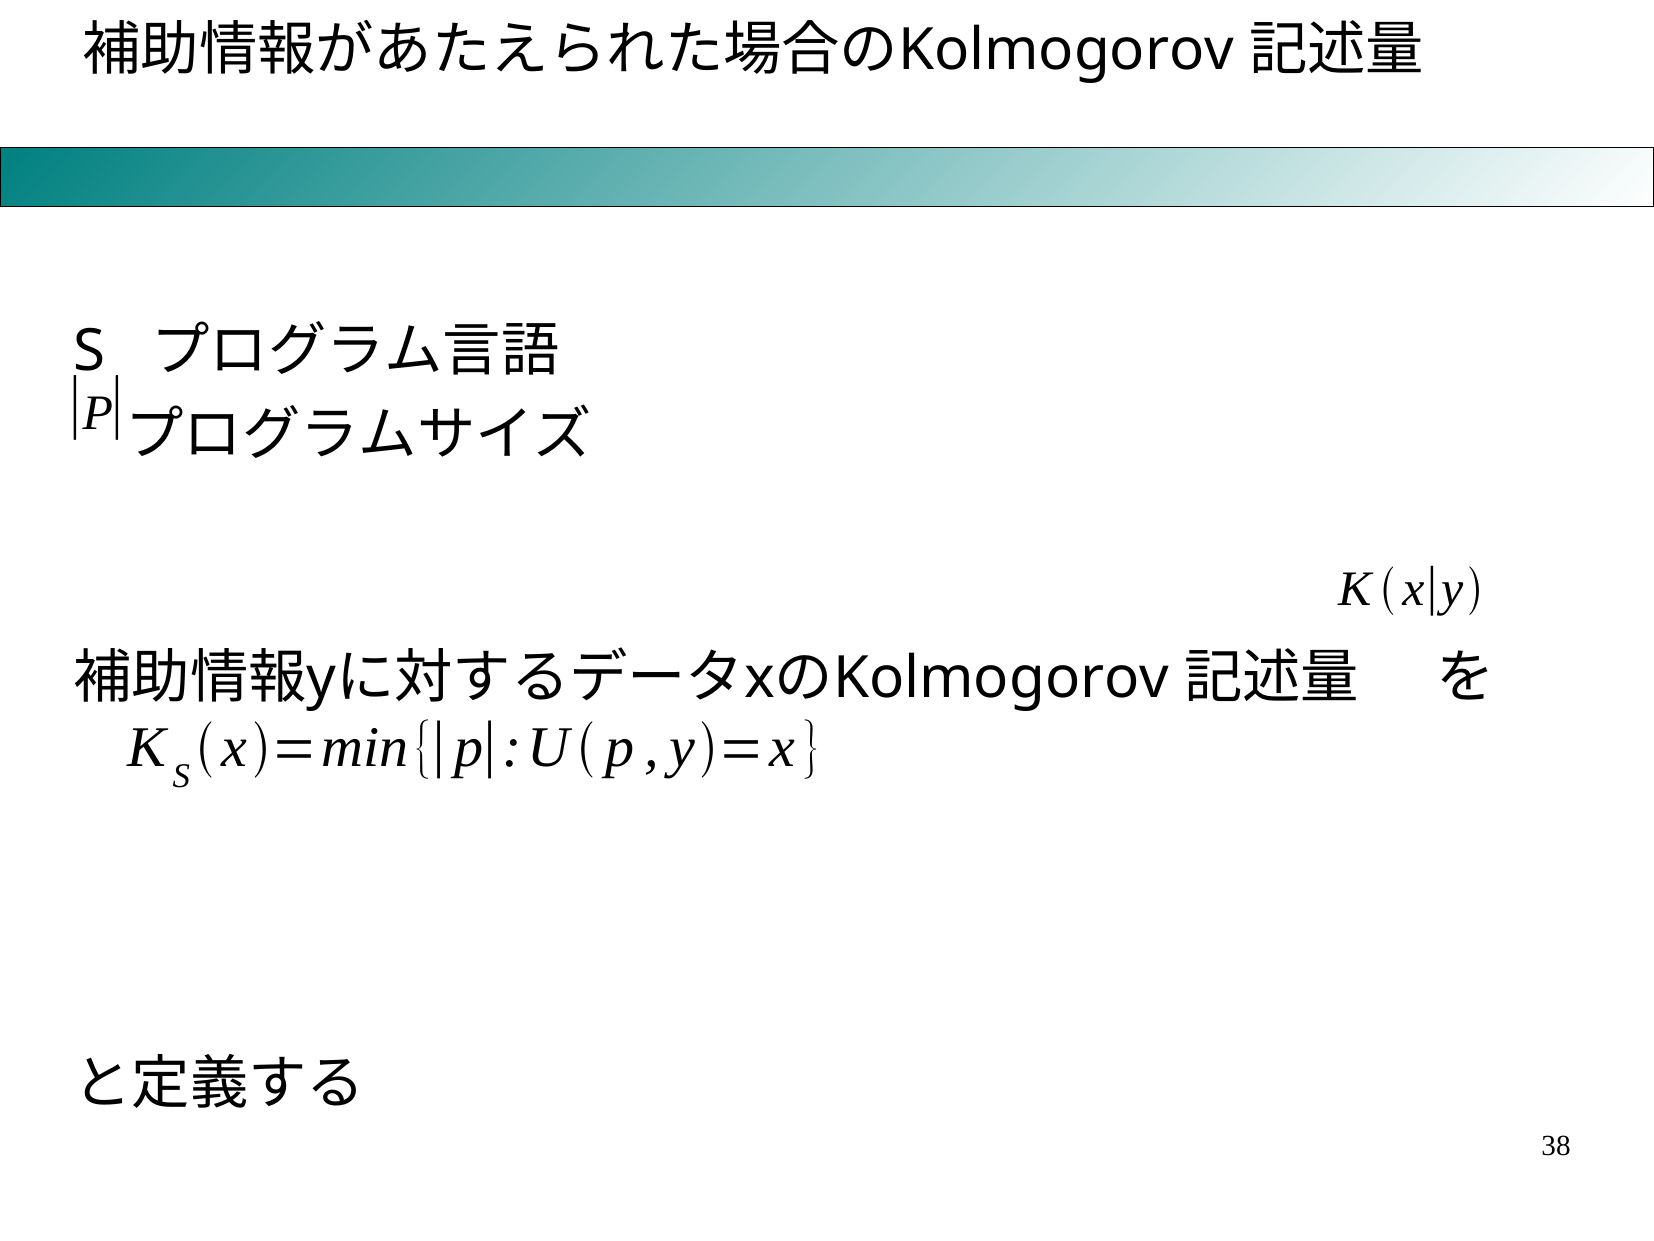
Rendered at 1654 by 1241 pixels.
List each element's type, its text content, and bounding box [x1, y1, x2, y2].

chart [1328, 549, 1490, 619]
text_box S プログラム言語 プログラムサイズ 補助情報yに対するデータxのKolmogorov 記述量 を と定義する [59, 295, 1618, 1001]
chart [118, 701, 830, 798]
chart [59, 373, 134, 443]
title 補助情報があたえられた場合のKolmogorov 記述量 [82, 26, 1571, 171]
